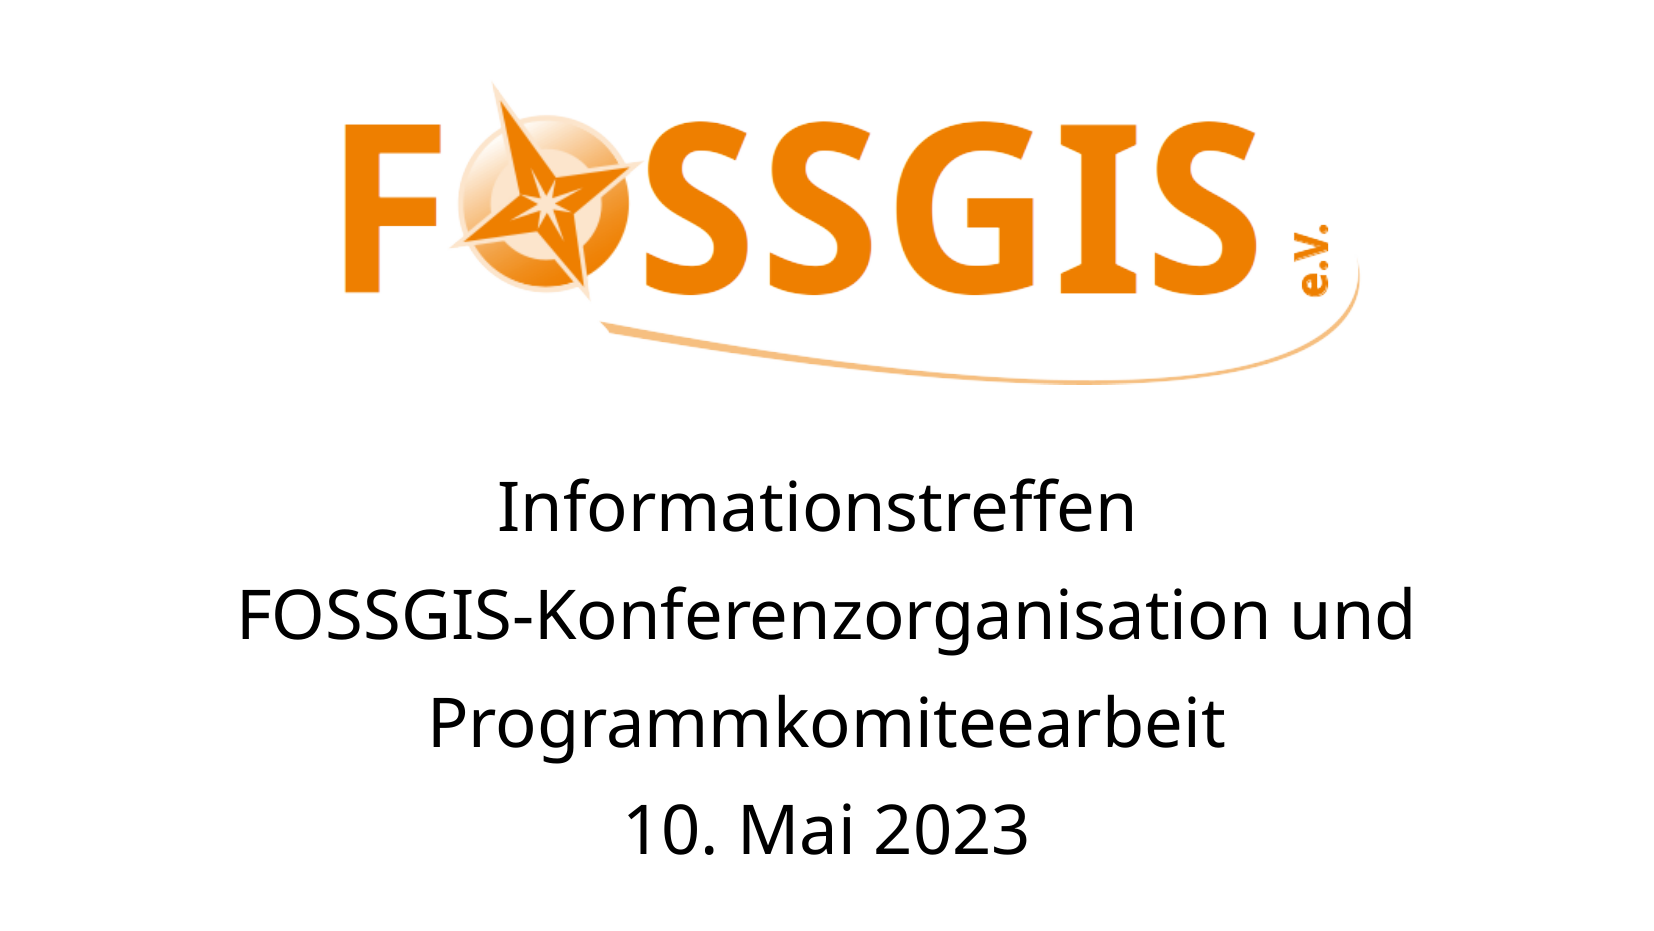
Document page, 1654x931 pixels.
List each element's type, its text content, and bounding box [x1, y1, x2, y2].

picture [324, 79, 1374, 385]
title Informationstreffen FOSSGIS-Konferenzorganisation und Programmkomiteearbeit 10. Mai 2023 [188, 482, 1465, 837]
